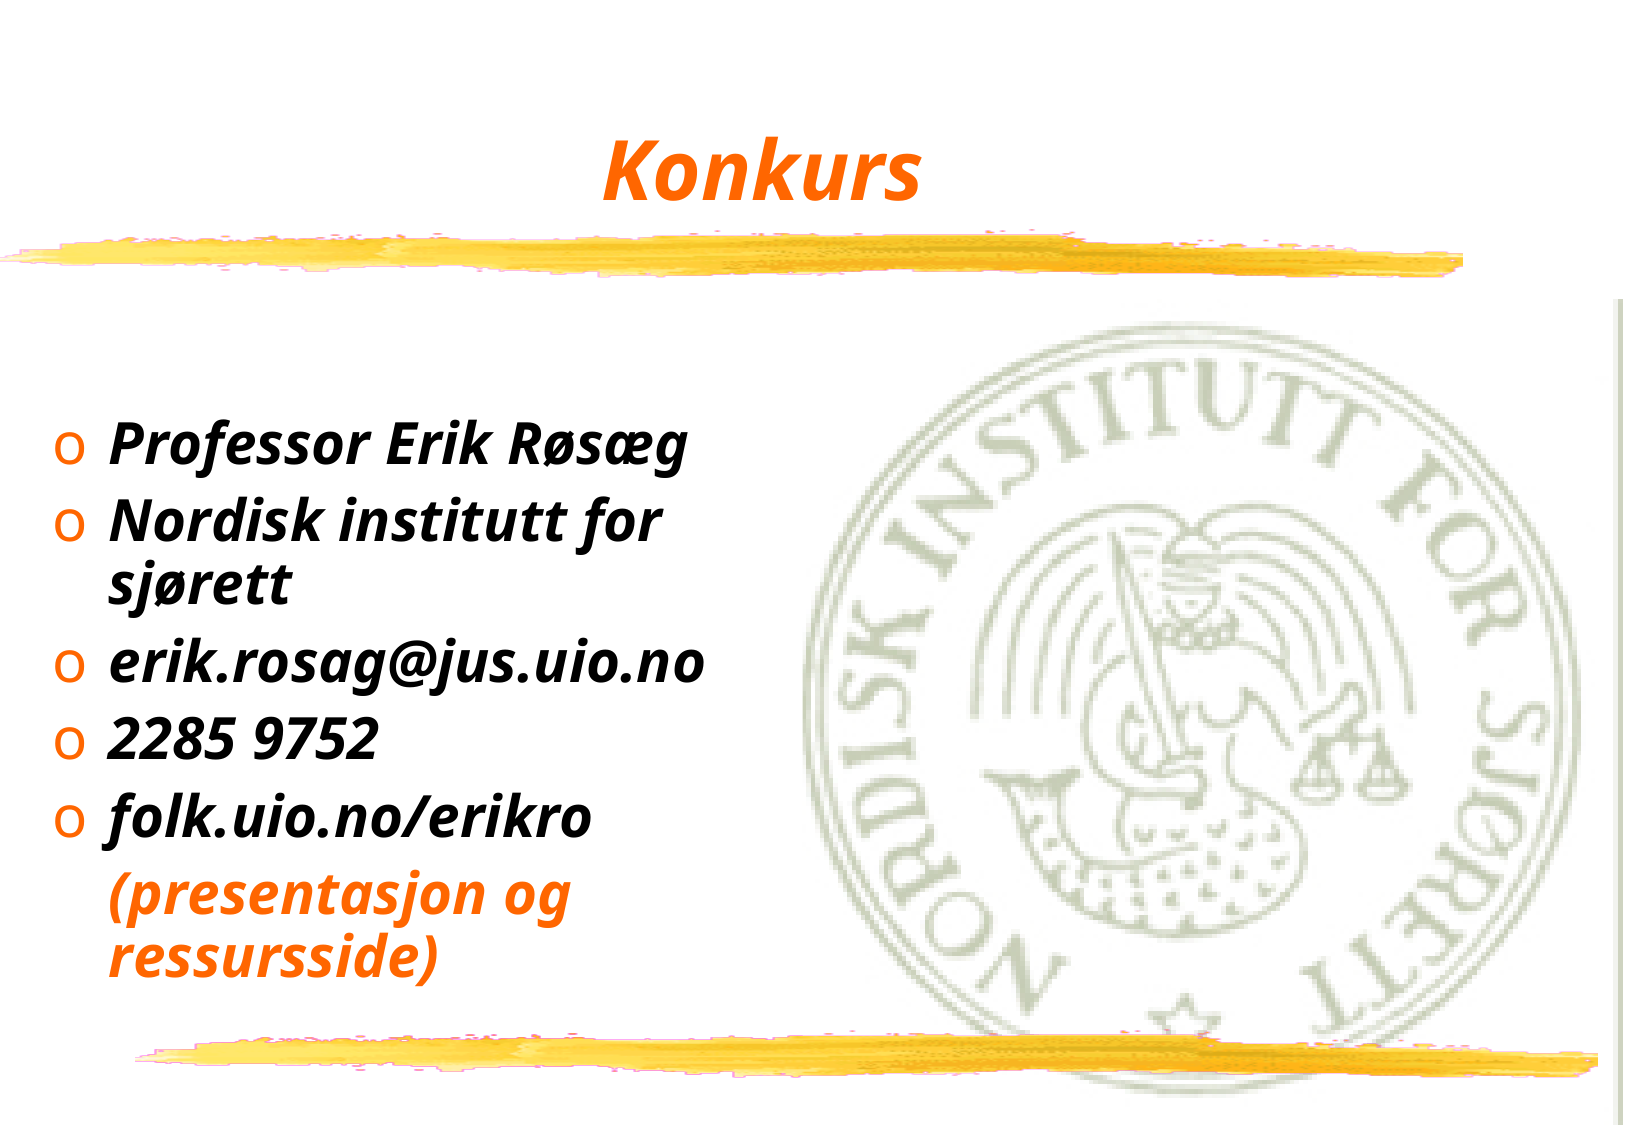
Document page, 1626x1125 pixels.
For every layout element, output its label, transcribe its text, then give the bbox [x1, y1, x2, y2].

picture [135, 1024, 1598, 1089]
list Professor Erik Røsæg Nordisk institutt for sjørett erik.rosag@jus.uio.no 2285 9752 folk.uio.no/erikro (presentasjon og ressursside) [37, 312, 802, 1004]
title Konkurs [72, 37, 1454, 225]
picture [0, 224, 1463, 288]
chart [802, 299, 1625, 1125]
